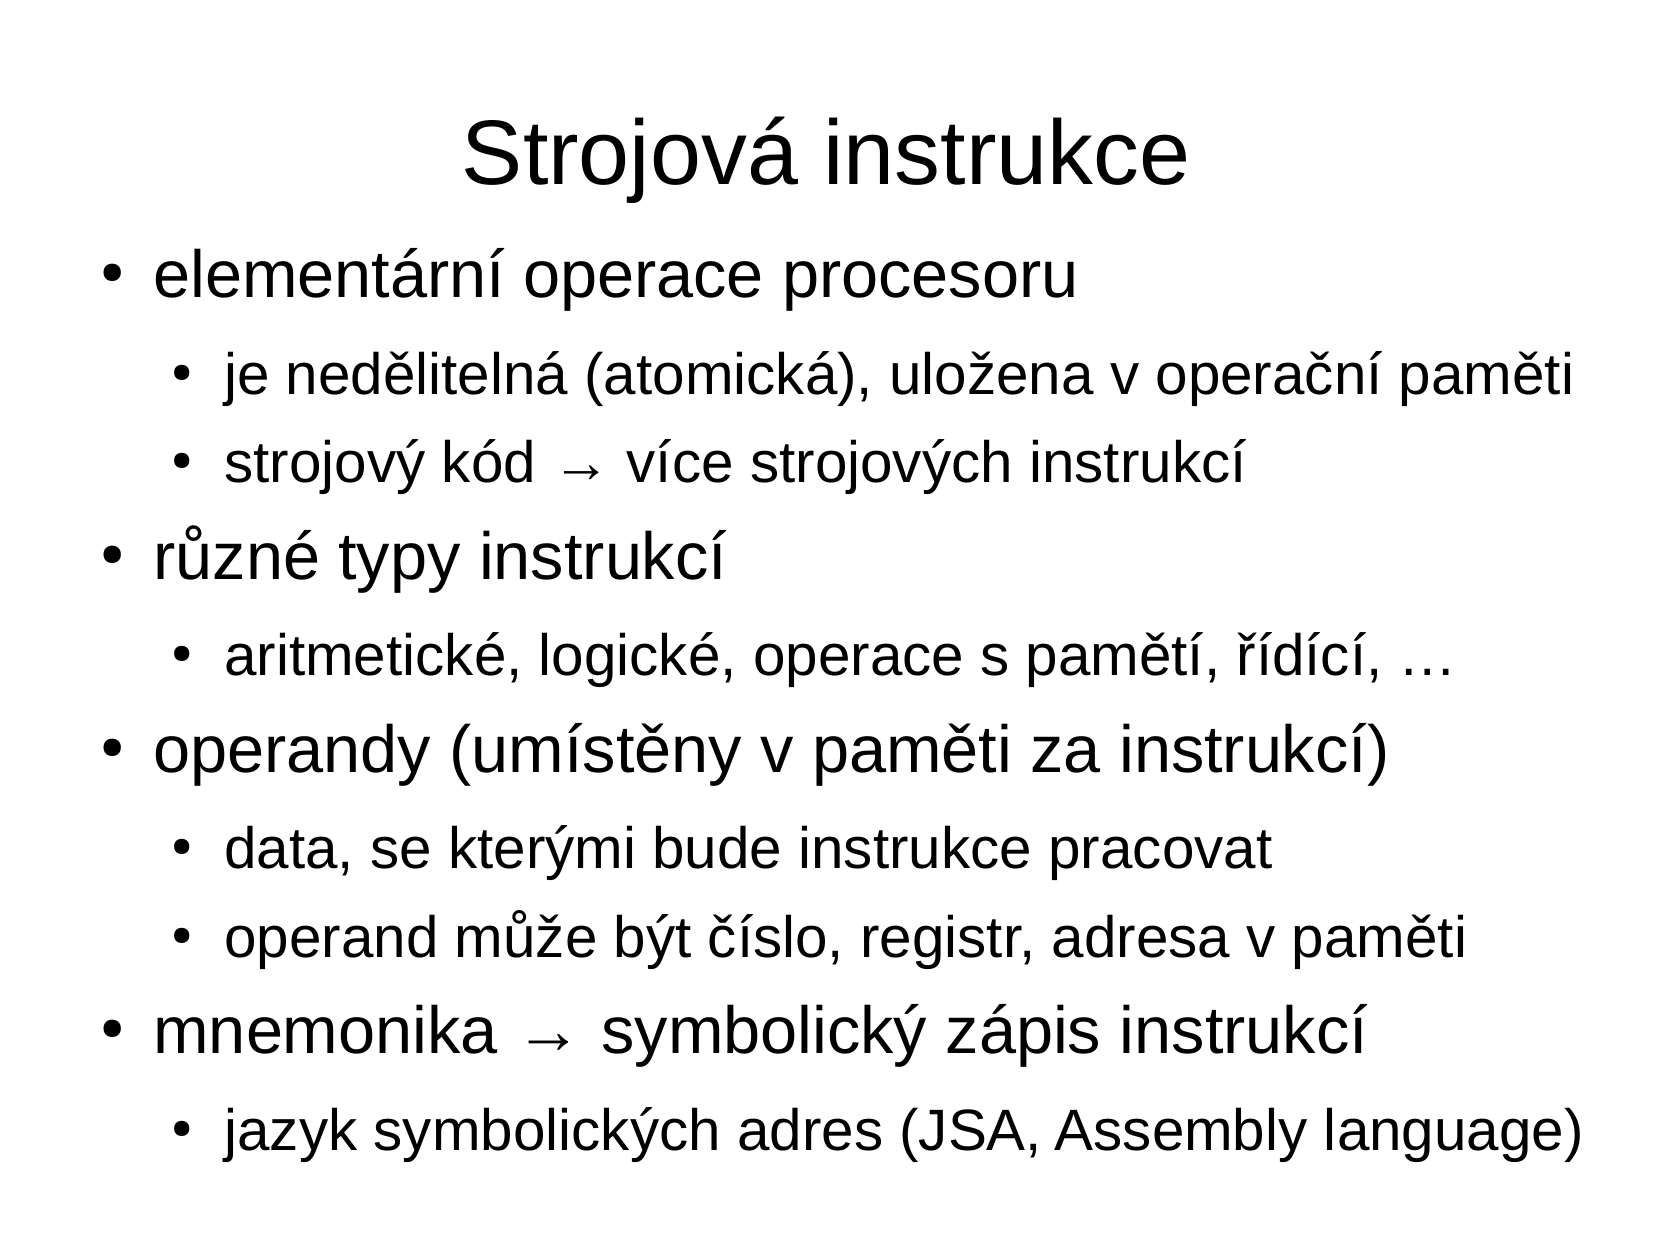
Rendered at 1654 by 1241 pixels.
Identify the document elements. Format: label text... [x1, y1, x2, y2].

list elementární operace procesoru je nedělitelná (atomická), uložena v operační paměti strojový kód → více strojových instrukcí různé typy instrukcí aritmetické, logické, operace s pamětí, řídící, … operandy (umístěny v paměti za instrukcí) data, se kterými bude instrukce pracovat operand může být číslo, registr, adresa v paměti mnemonika → symbolický zápis instrukcí jazyk symbolických adres (JSA, Assembly language) [82, 237, 1625, 1163]
title Strojová instrukce [82, 56, 1571, 237]
